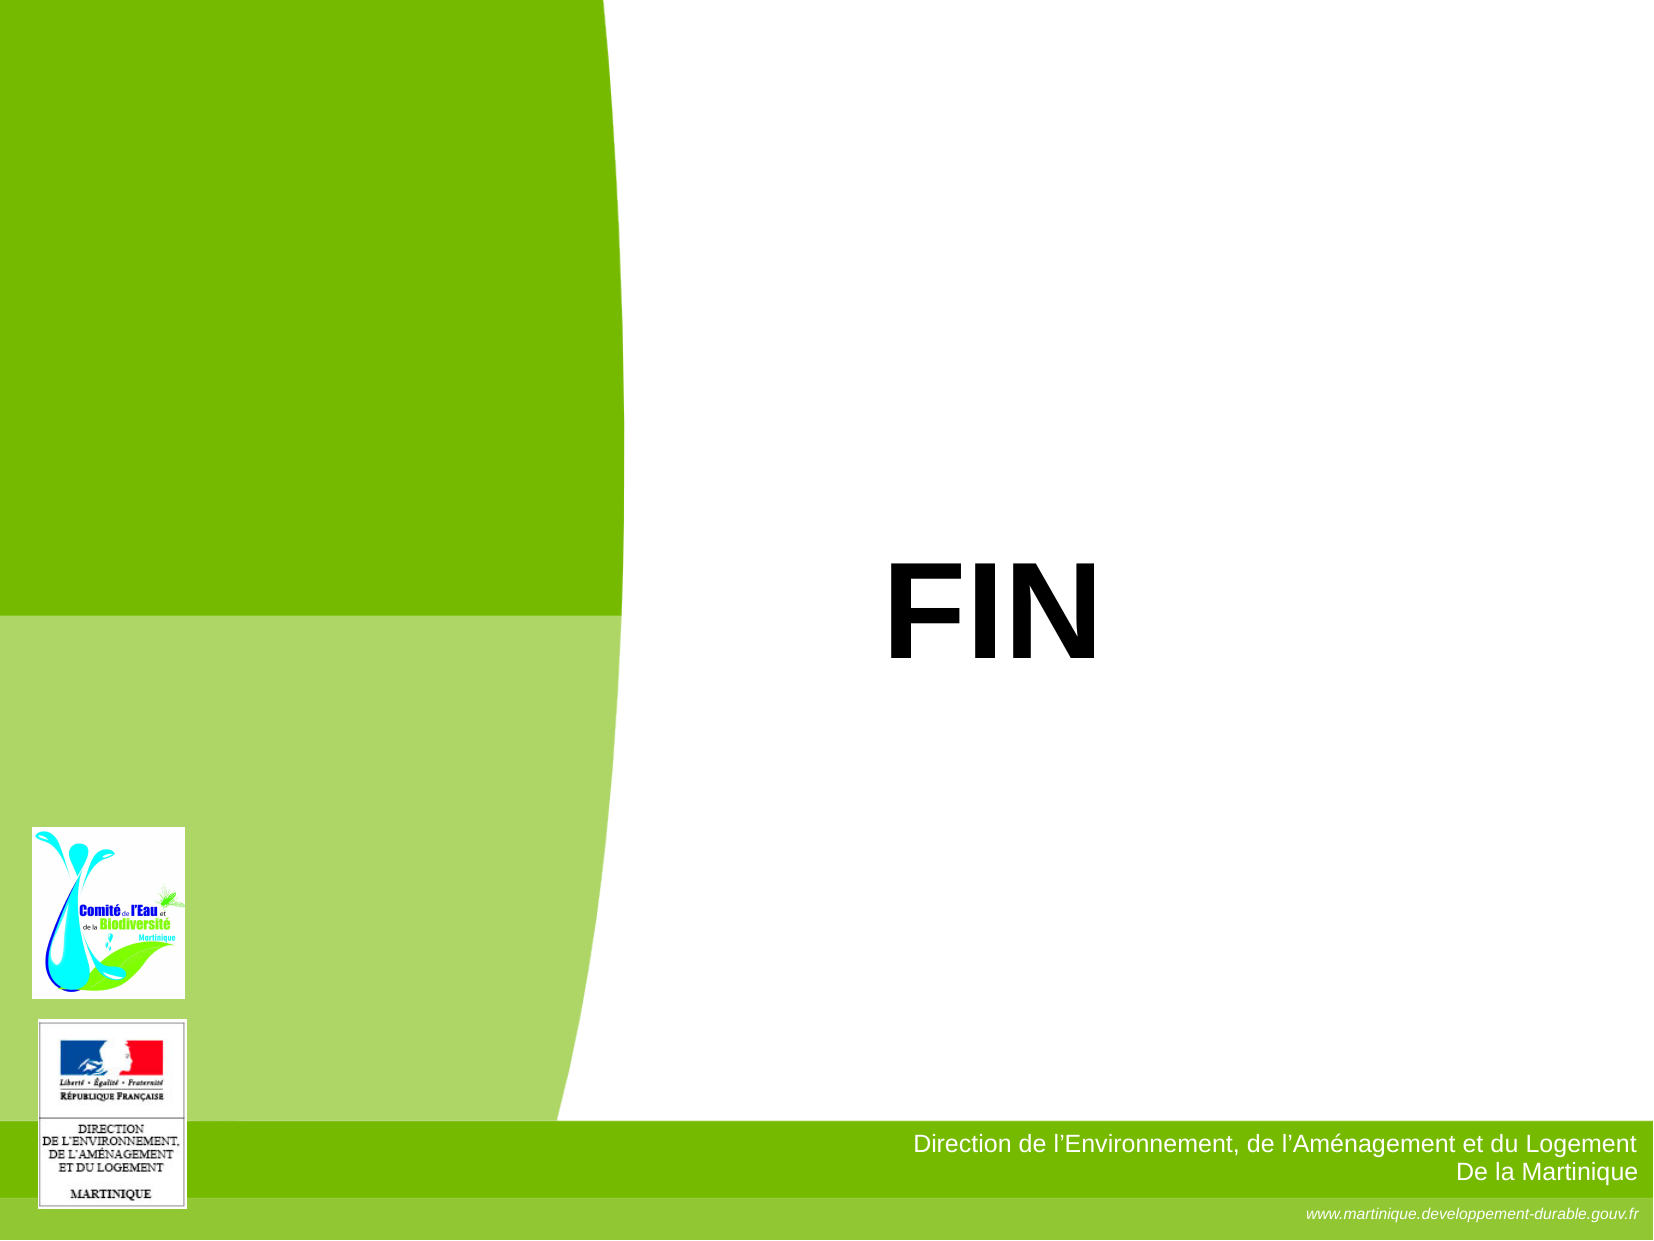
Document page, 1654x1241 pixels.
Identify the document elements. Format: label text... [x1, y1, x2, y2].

picture [0, 0, 1653, 1240]
text_box FIN [867, 526, 1120, 696]
